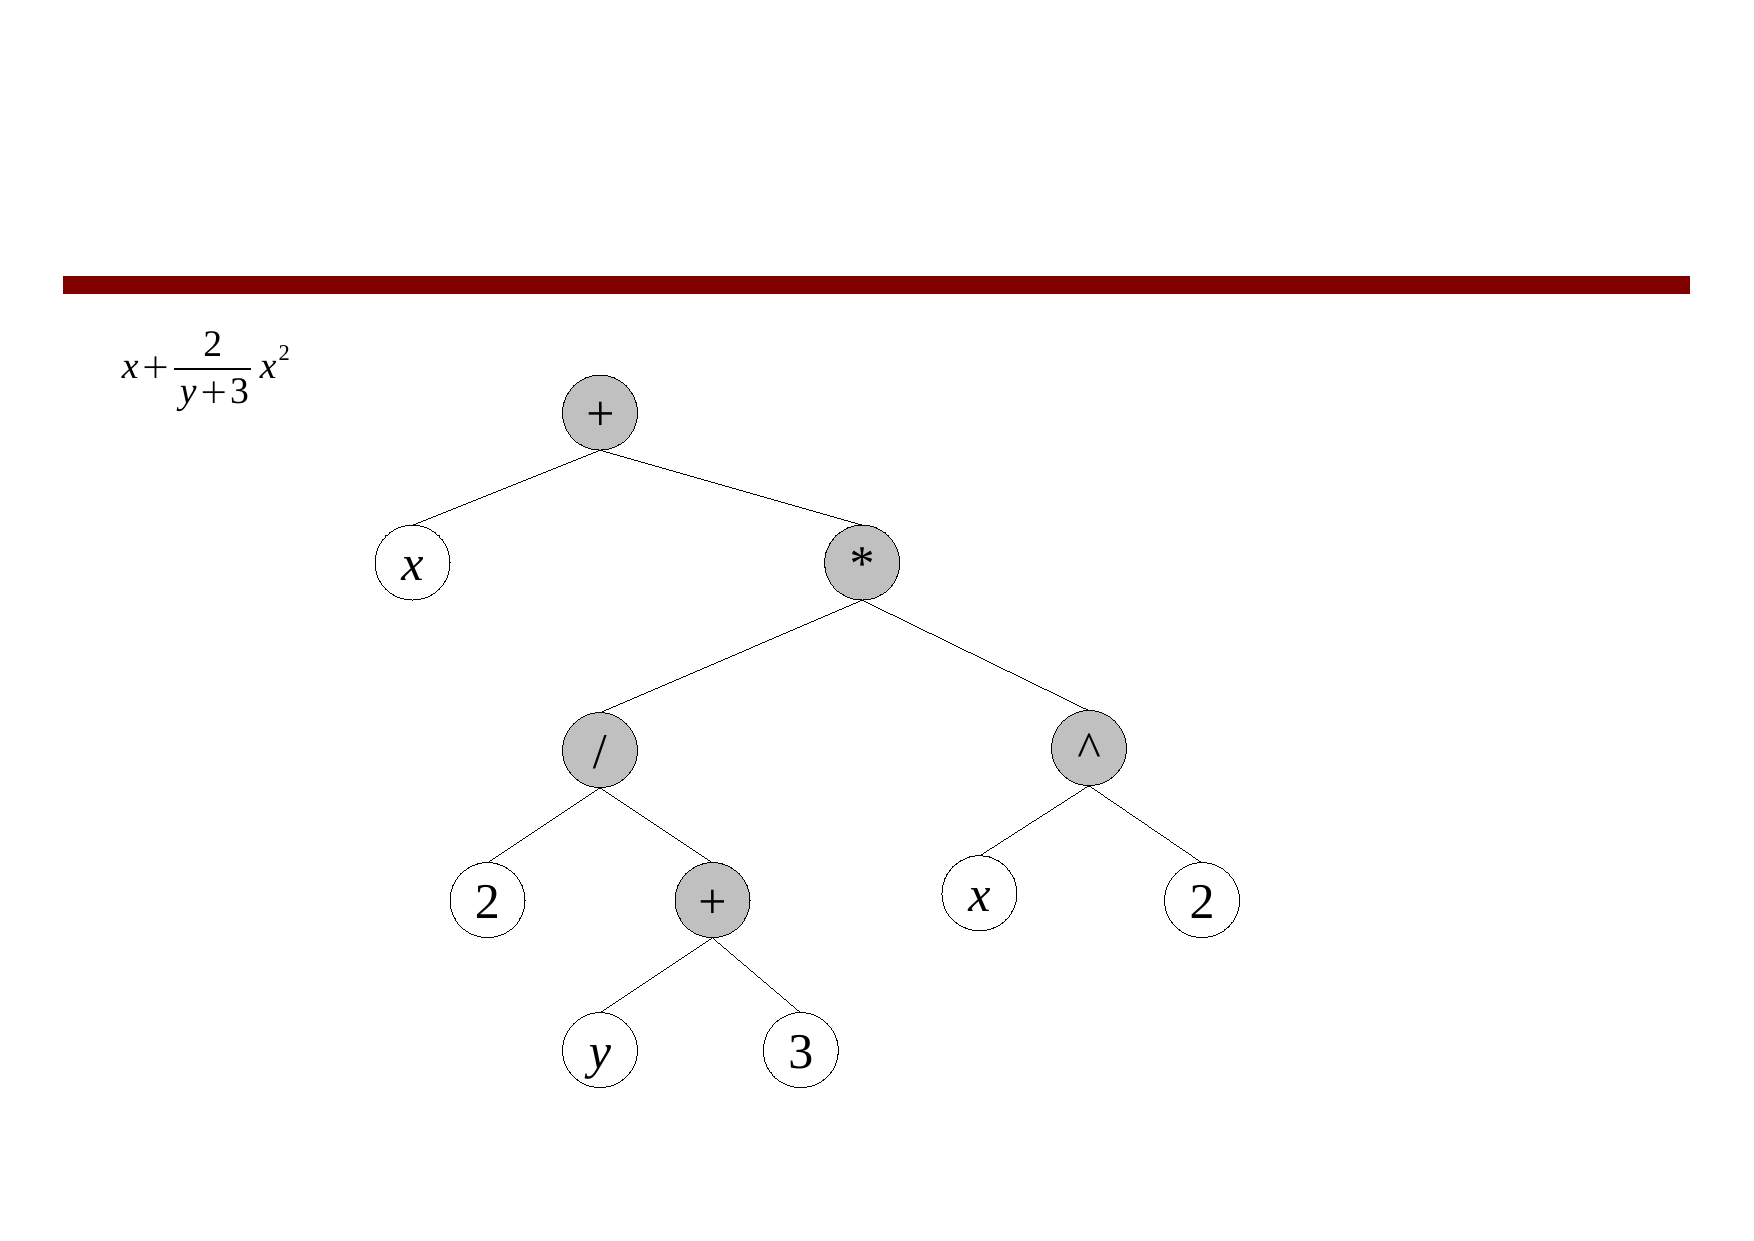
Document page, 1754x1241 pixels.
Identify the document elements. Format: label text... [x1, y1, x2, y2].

text_box * [824, 525, 900, 600]
text_box + [675, 862, 751, 938]
text_box ^ [1051, 710, 1127, 786]
text_box x [941, 855, 1017, 931]
text_box x [375, 525, 451, 601]
text_box 2 [1164, 862, 1240, 938]
text_box y [562, 1012, 638, 1088]
text_box 2 [450, 862, 526, 938]
text_box / [562, 712, 638, 788]
text_box 3 [763, 1012, 839, 1088]
text_box + [562, 375, 638, 450]
chart [112, 324, 296, 413]
